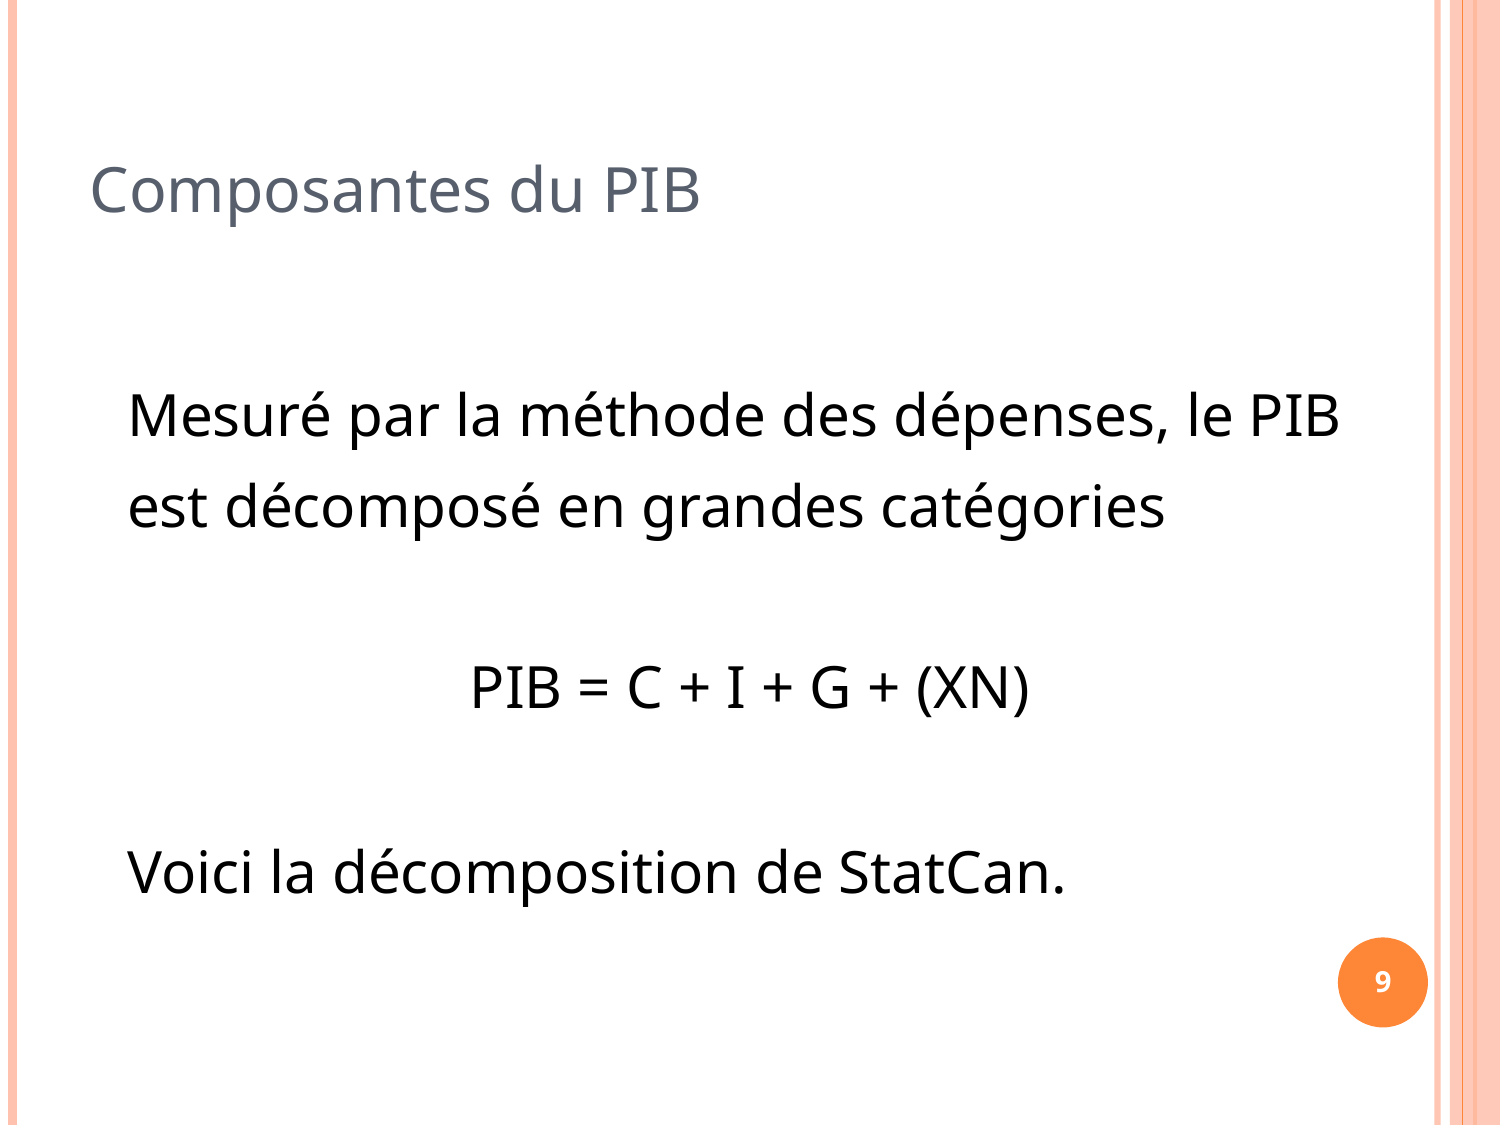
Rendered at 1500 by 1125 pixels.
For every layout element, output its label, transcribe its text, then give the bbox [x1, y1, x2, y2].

list Mesuré par la méthode des dépenses, le PIB est décomposé en grandes catégories PIB = C + I + G + (XN) Voici la décomposition de StatCan. [112, 350, 1388, 1000]
slide_number <numéro> [1333, 940, 1434, 1027]
title Composantes du PIB [75, 45, 1300, 233]
